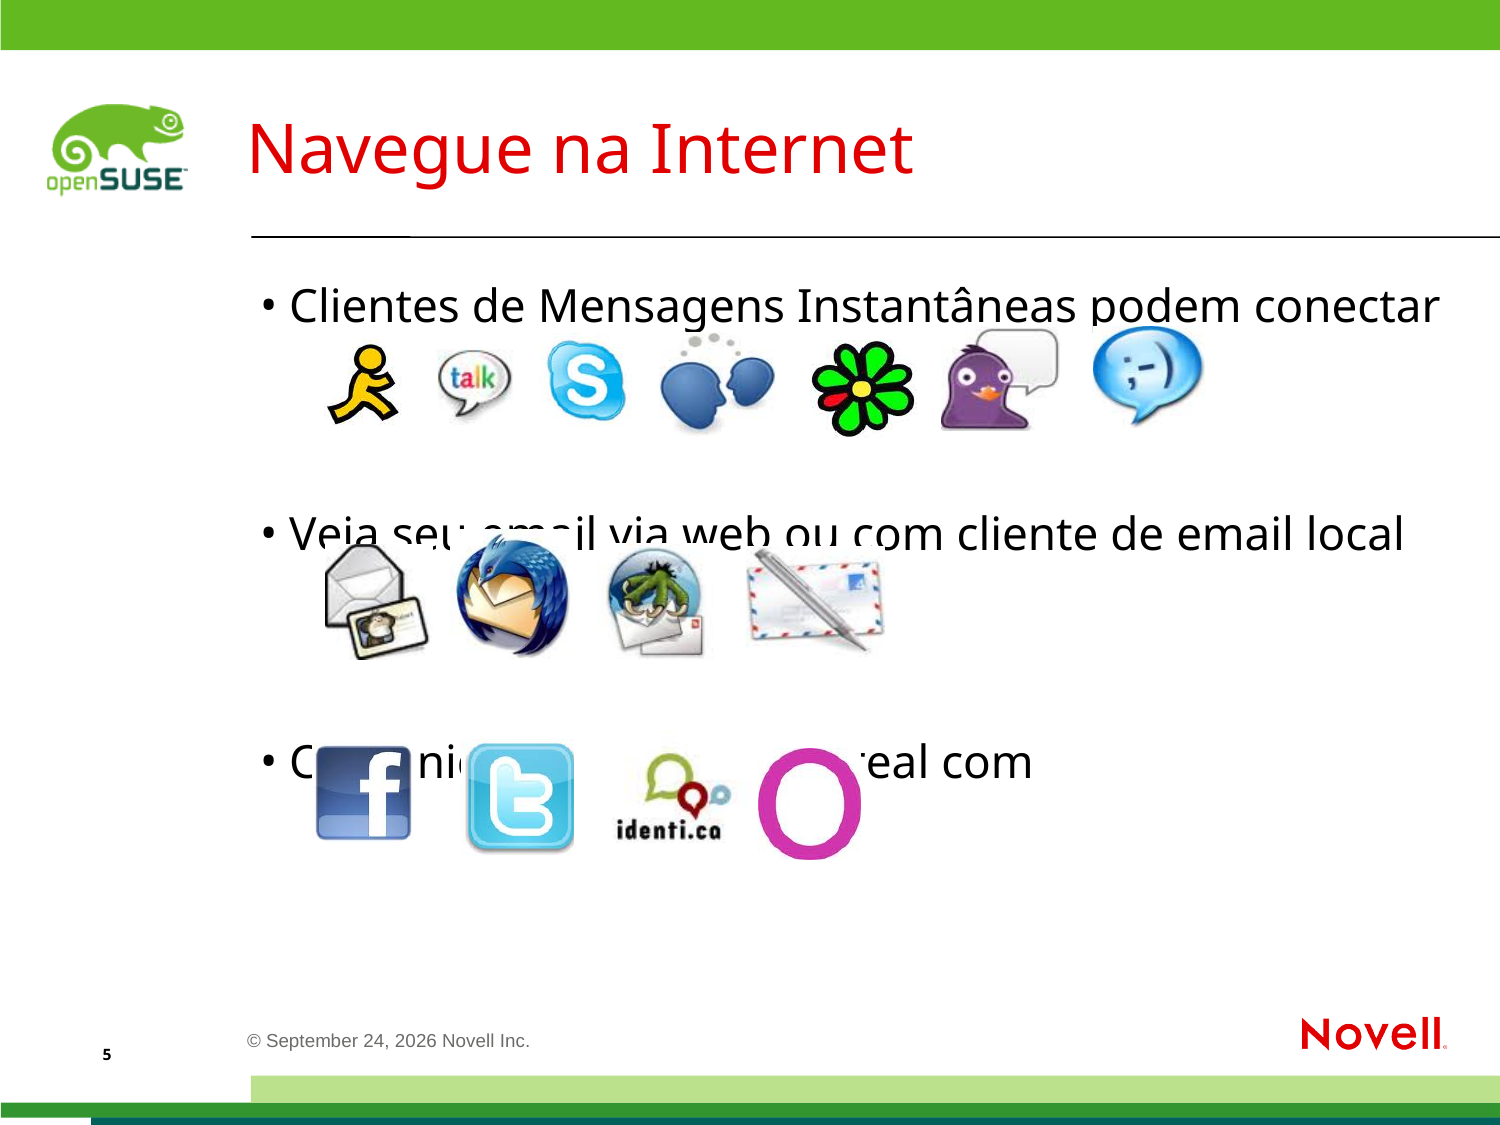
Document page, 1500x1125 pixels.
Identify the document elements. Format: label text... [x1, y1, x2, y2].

picture [325, 544, 433, 660]
picture [597, 543, 717, 663]
picture [47, 104, 188, 197]
picture [941, 327, 1061, 432]
picture [746, 546, 885, 657]
picture [1295, 1026, 1453, 1056]
title Navegue na Internet [246, 60, 1409, 239]
picture [659, 332, 776, 438]
picture [461, 730, 861, 874]
picture [810, 340, 917, 438]
picture [312, 742, 414, 843]
picture [450, 529, 573, 659]
list Clientes de Mensagens Instantâneas podem conectar Veja seu email via web ou com cliente de email local Comunique-se em tempo real com [245, 267, 1458, 1026]
picture [540, 333, 632, 427]
picture [1093, 326, 1205, 428]
picture [316, 338, 414, 429]
picture [437, 349, 513, 425]
